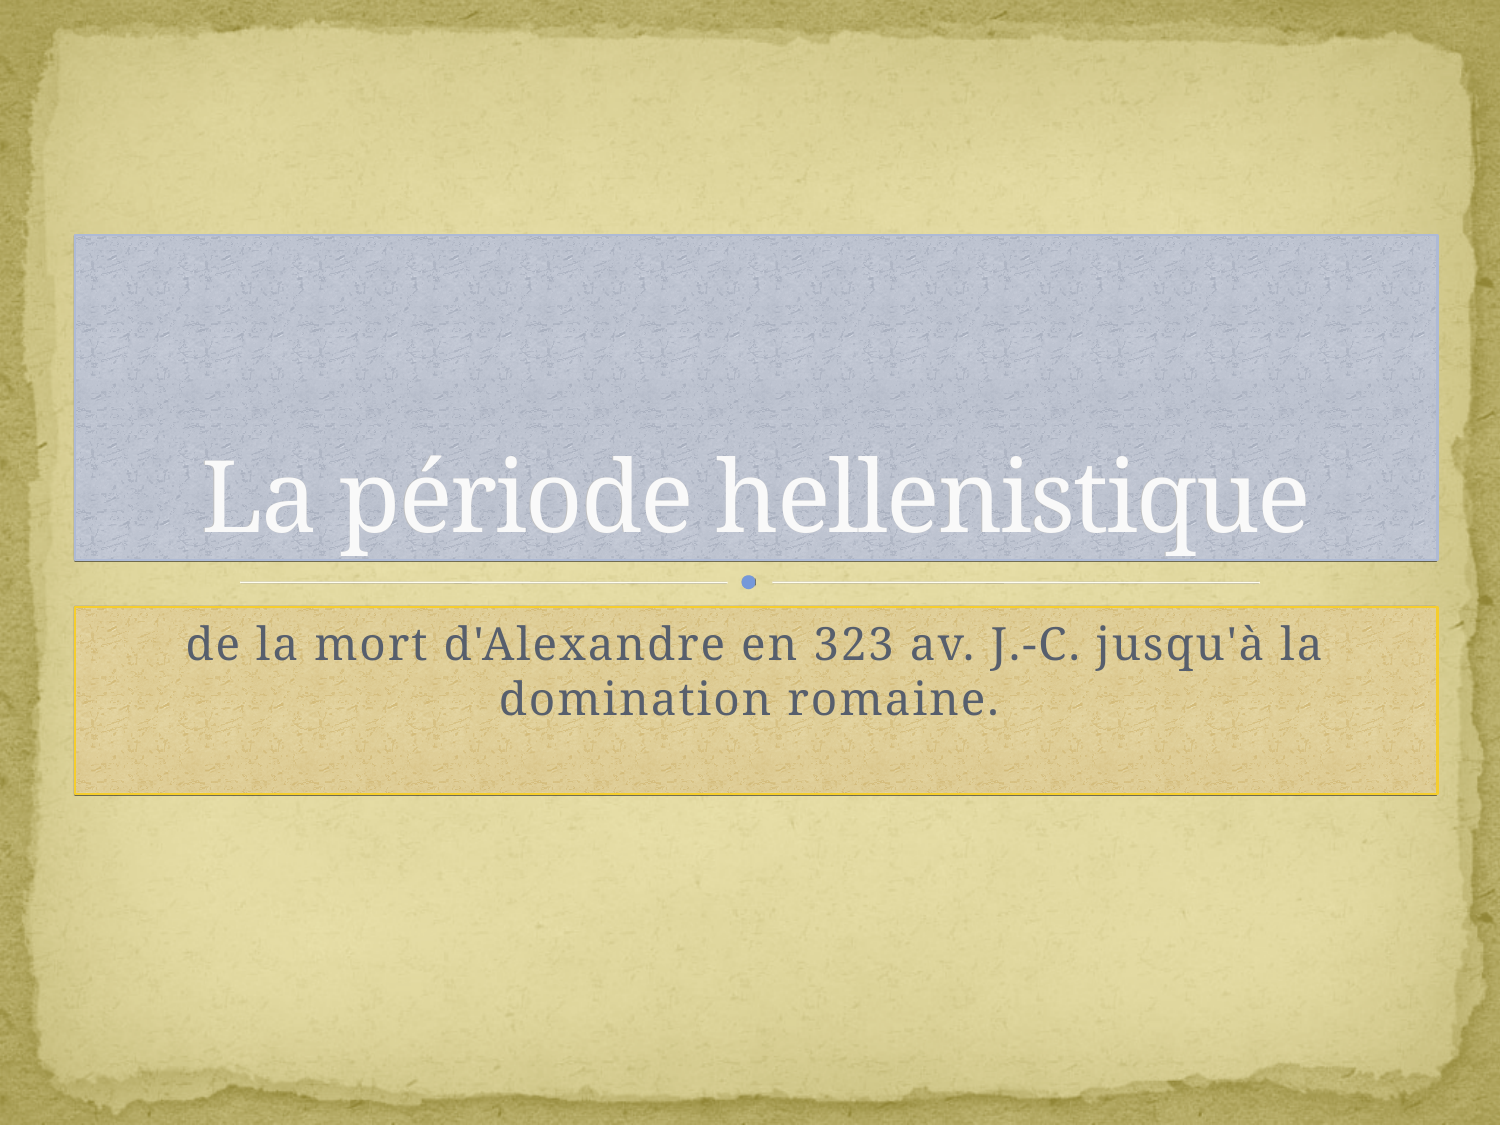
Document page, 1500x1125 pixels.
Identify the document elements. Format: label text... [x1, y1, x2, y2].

subtitle de la mort d'Alexandre en 323 av. J.-C. jusqu'à la domination romaine. [75, 606, 1438, 795]
title La période hellenistique [75, 235, 1438, 561]
